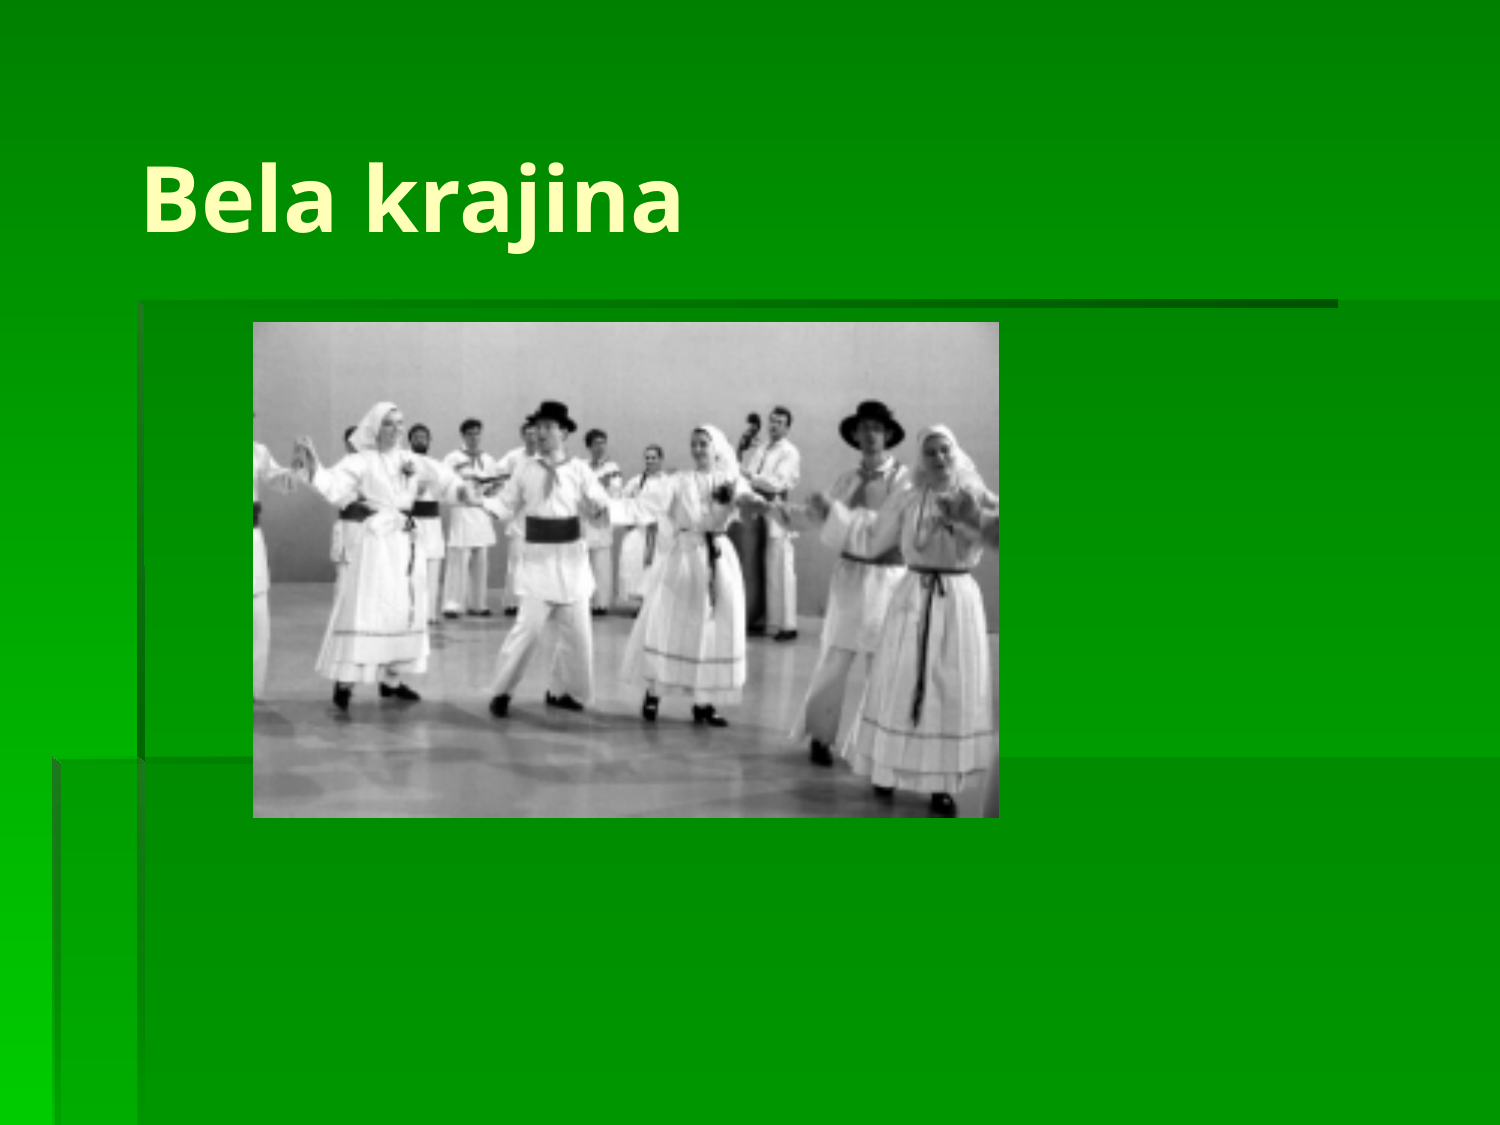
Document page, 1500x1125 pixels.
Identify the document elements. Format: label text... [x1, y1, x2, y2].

picture [253, 322, 999, 818]
title Bela krajina [124, 78, 1500, 313]
